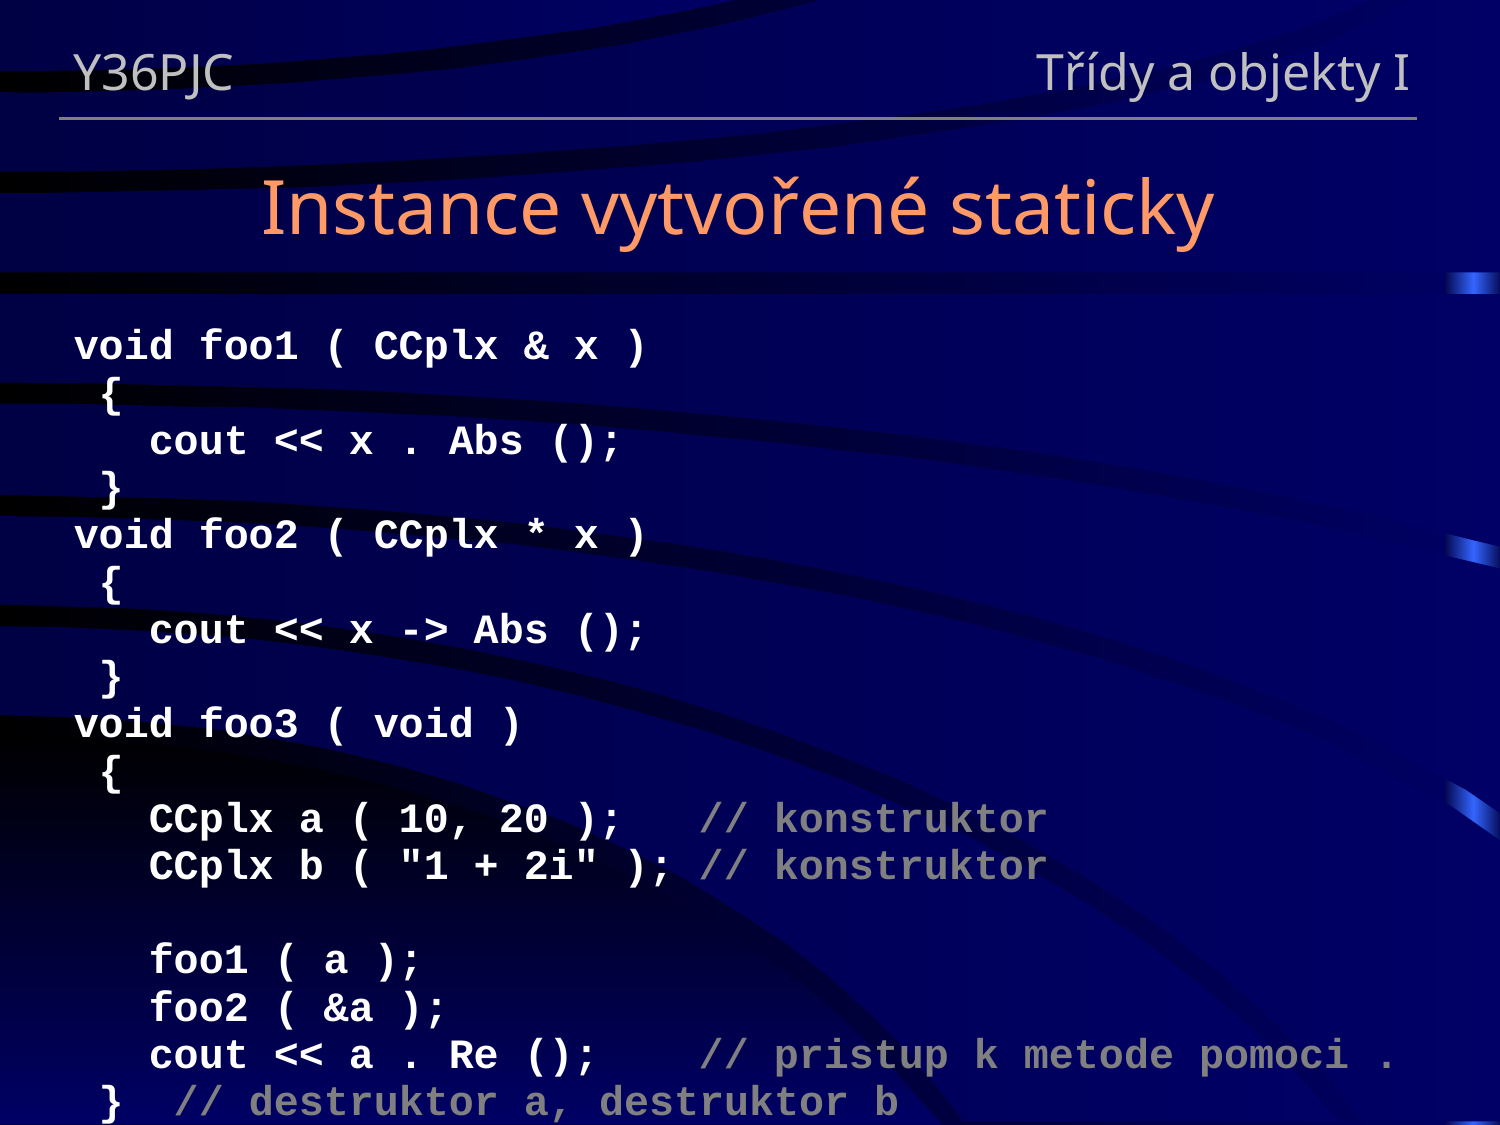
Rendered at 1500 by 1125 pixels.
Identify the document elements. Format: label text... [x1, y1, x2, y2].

text_box Y36PJC [59, 29, 251, 105]
text_box Třídy a objekty I [1021, 29, 1418, 105]
text_box Instance vytvořené staticky void foo1 ( CCplx & x ) { cout << x . Abs (); } void foo2 ( CCplx * x ) { cout << x -> Abs (); } void foo3 ( void ) { CCplx a ( 10, 20 ); // konstruktor CCplx b ( "1 + 2i" ); // konstruktor foo1 ( a ); foo2 ( &a ); cout << a . Re (); // pristup k metode pomoci . } // destruktor a, destruktor b [59, 147, 1418, 1125]
